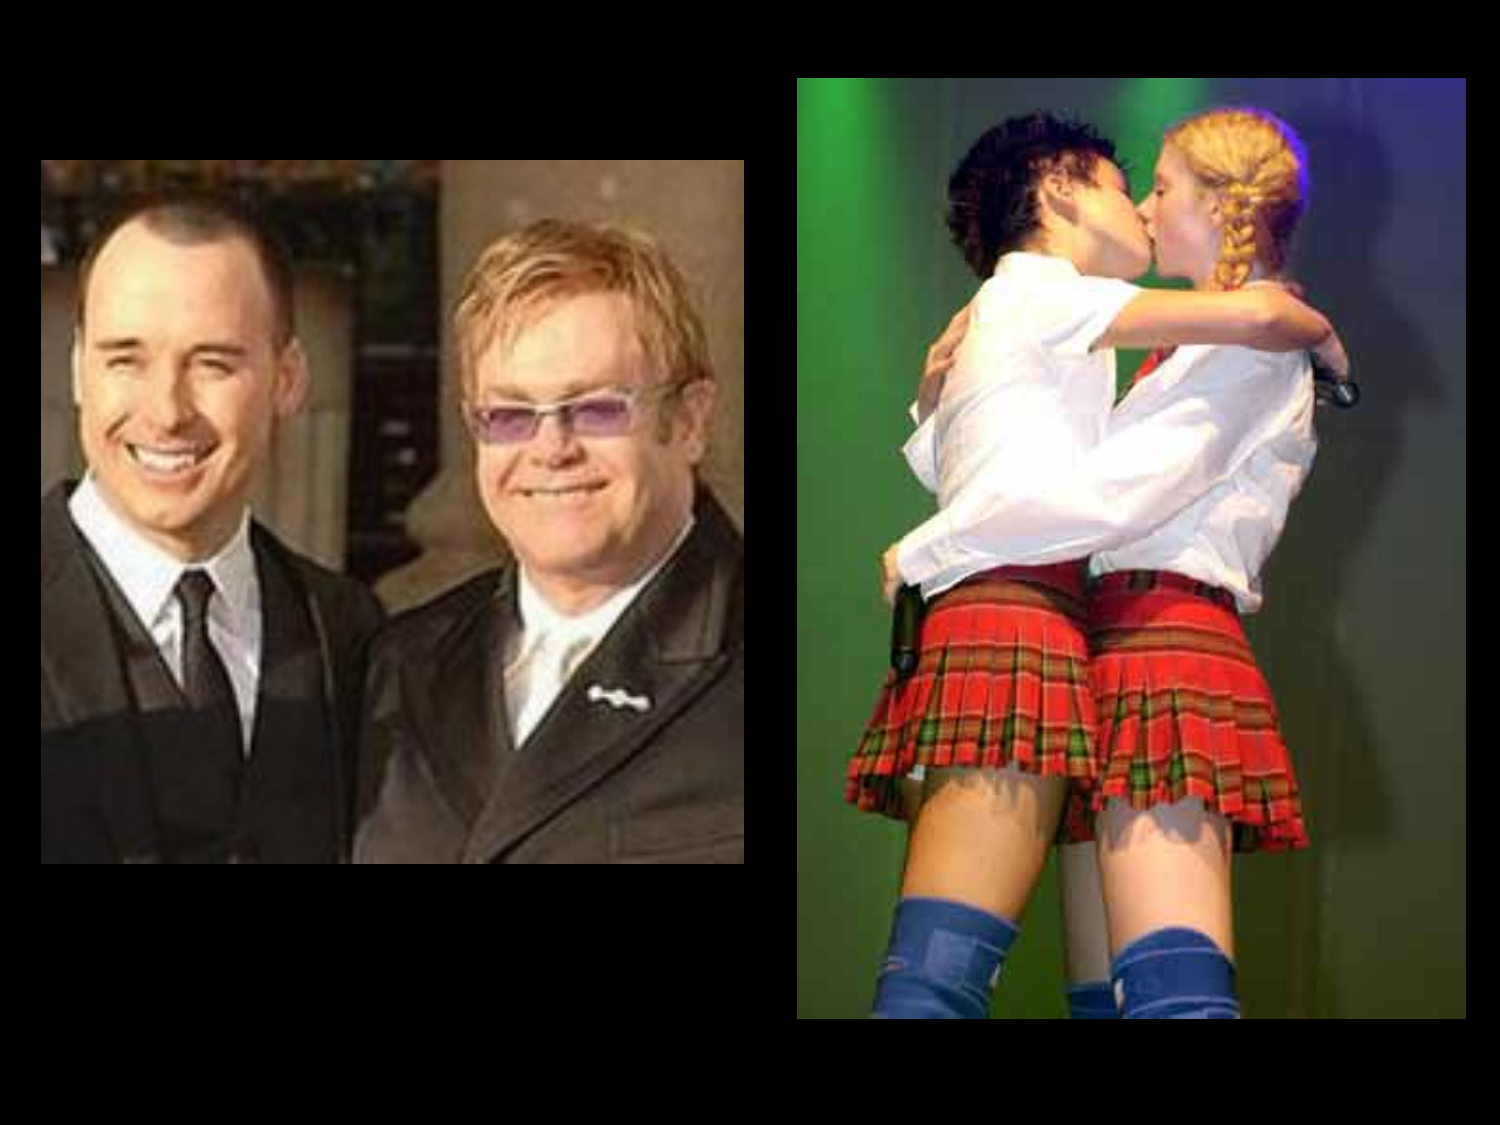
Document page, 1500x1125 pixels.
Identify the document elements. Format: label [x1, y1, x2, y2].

picture [797, 78, 1466, 1019]
picture [41, 160, 744, 864]
